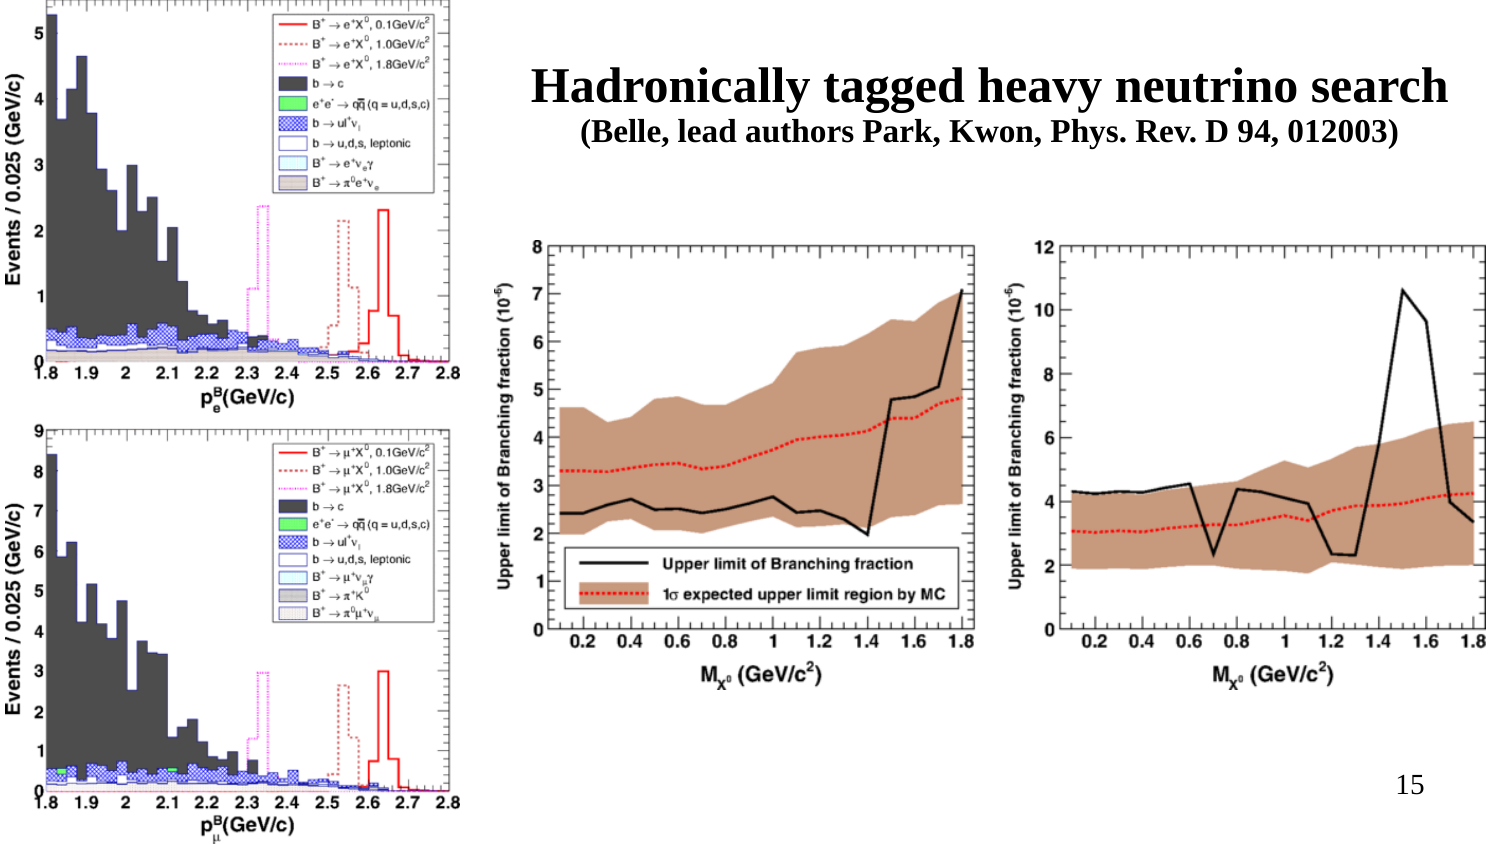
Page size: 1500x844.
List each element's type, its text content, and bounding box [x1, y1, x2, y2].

title Hadronically tagged heavy neutrino search (Belle, lead authors Park, Kwon, Phys. Rev. D 94, 012003) [480, 33, 1500, 175]
picture [494, 240, 1486, 691]
picture [5, 0, 460, 844]
